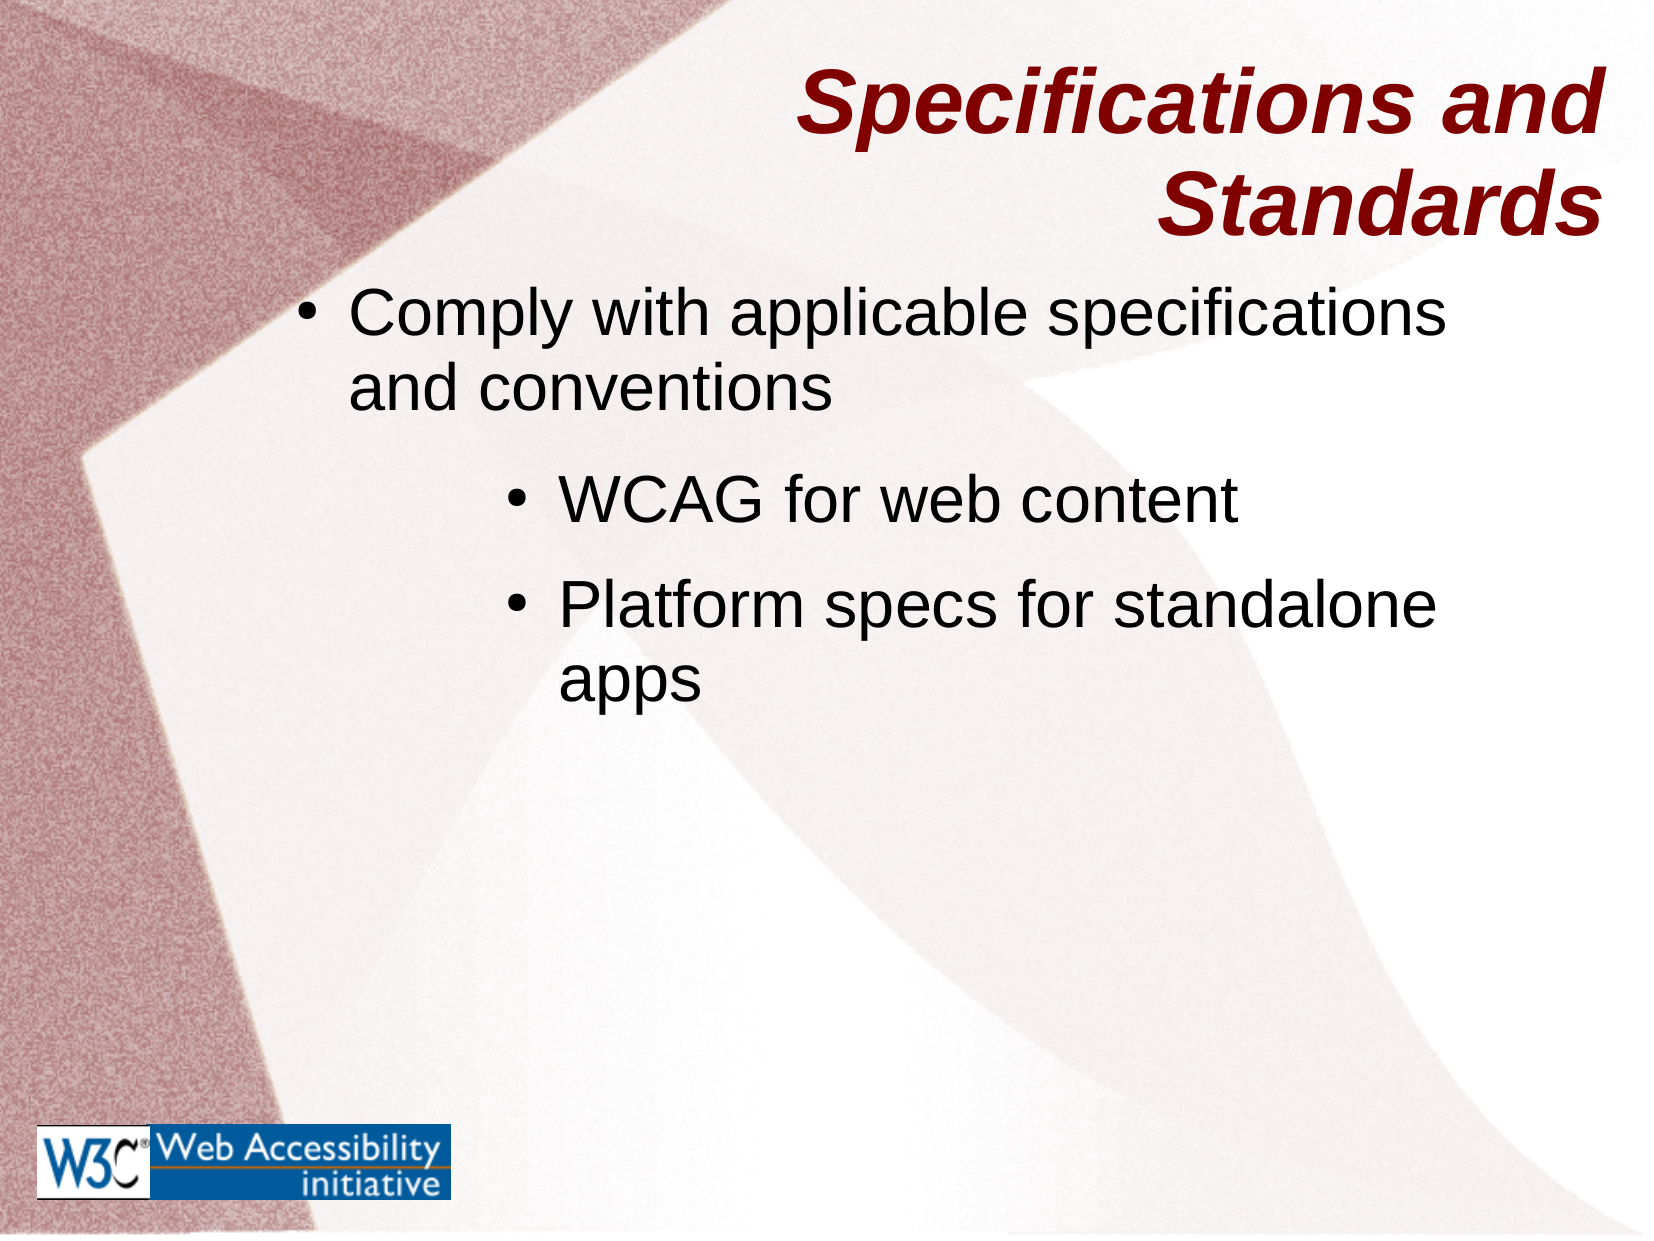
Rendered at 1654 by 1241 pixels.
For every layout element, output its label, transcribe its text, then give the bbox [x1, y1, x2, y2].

list Comply with applicable specifications and conventions [277, 274, 1463, 488]
title Specifications and Standards [596, 49, 1607, 257]
picture [0, 0, 1654, 1241]
list WCAG for web content Platform specs for standalone apps [487, 462, 1463, 1088]
